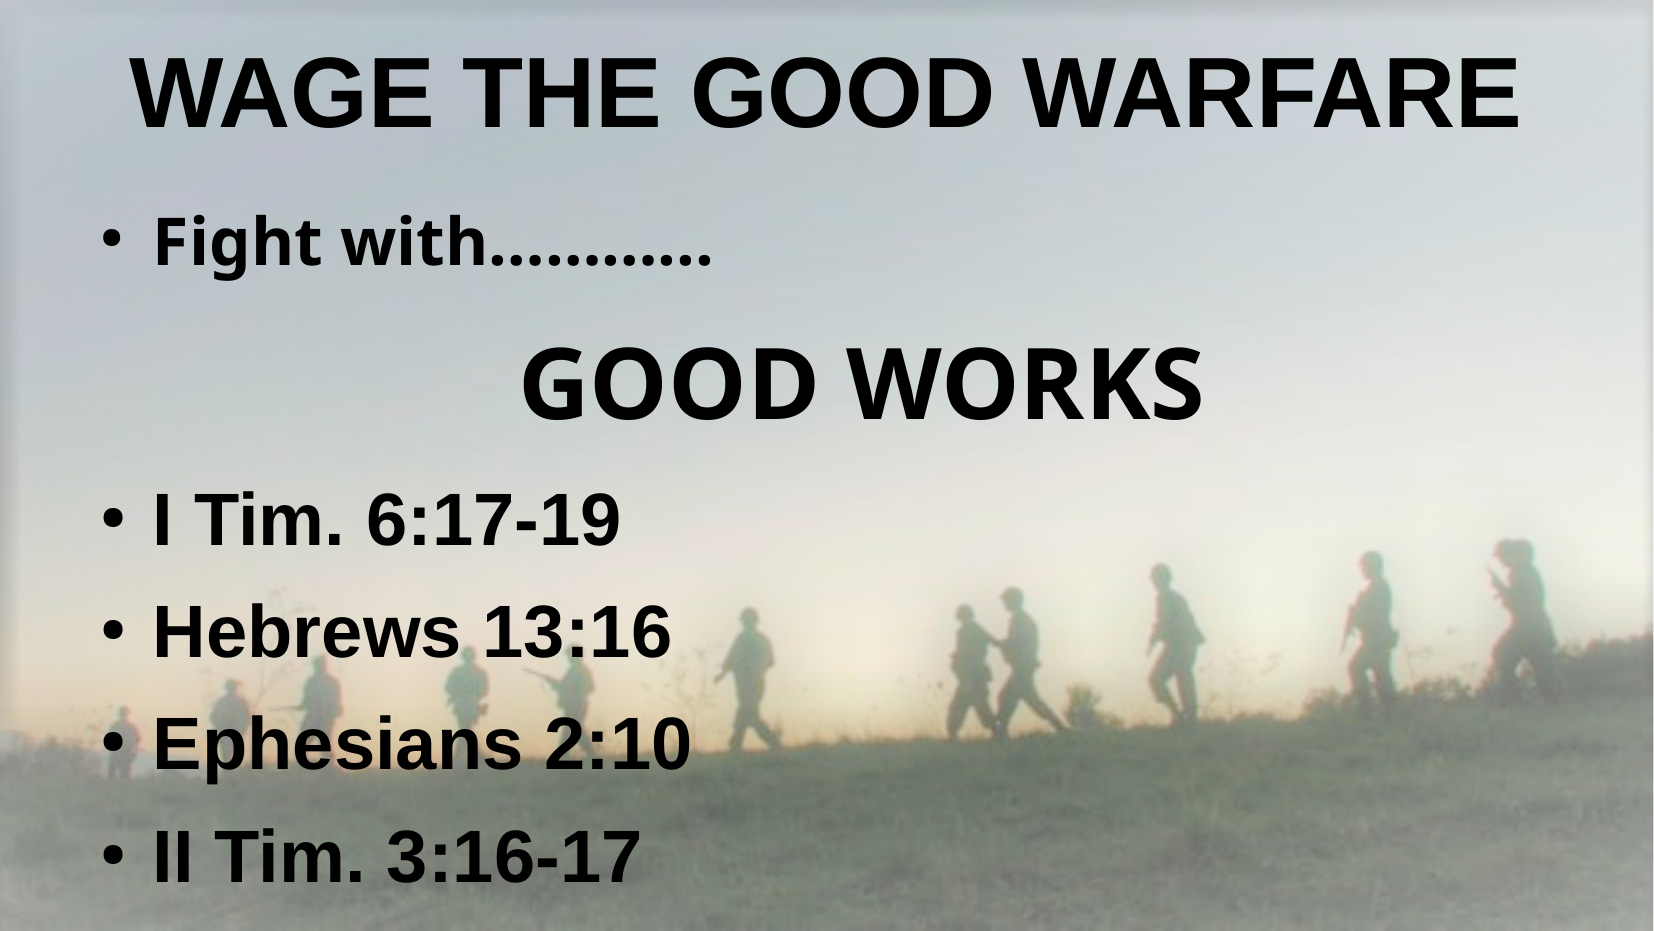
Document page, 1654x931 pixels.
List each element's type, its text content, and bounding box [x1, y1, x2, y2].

title WAGE THE GOOD WARFARE [82, 15, 1571, 171]
list Fight with………... GOOD WORKS I Tim. 6:17-19 Hebrews 13:16 Ephesians 2:10 II Tim. 3:16-17 [82, 195, 1571, 901]
picture [0, 0, 1654, 931]
